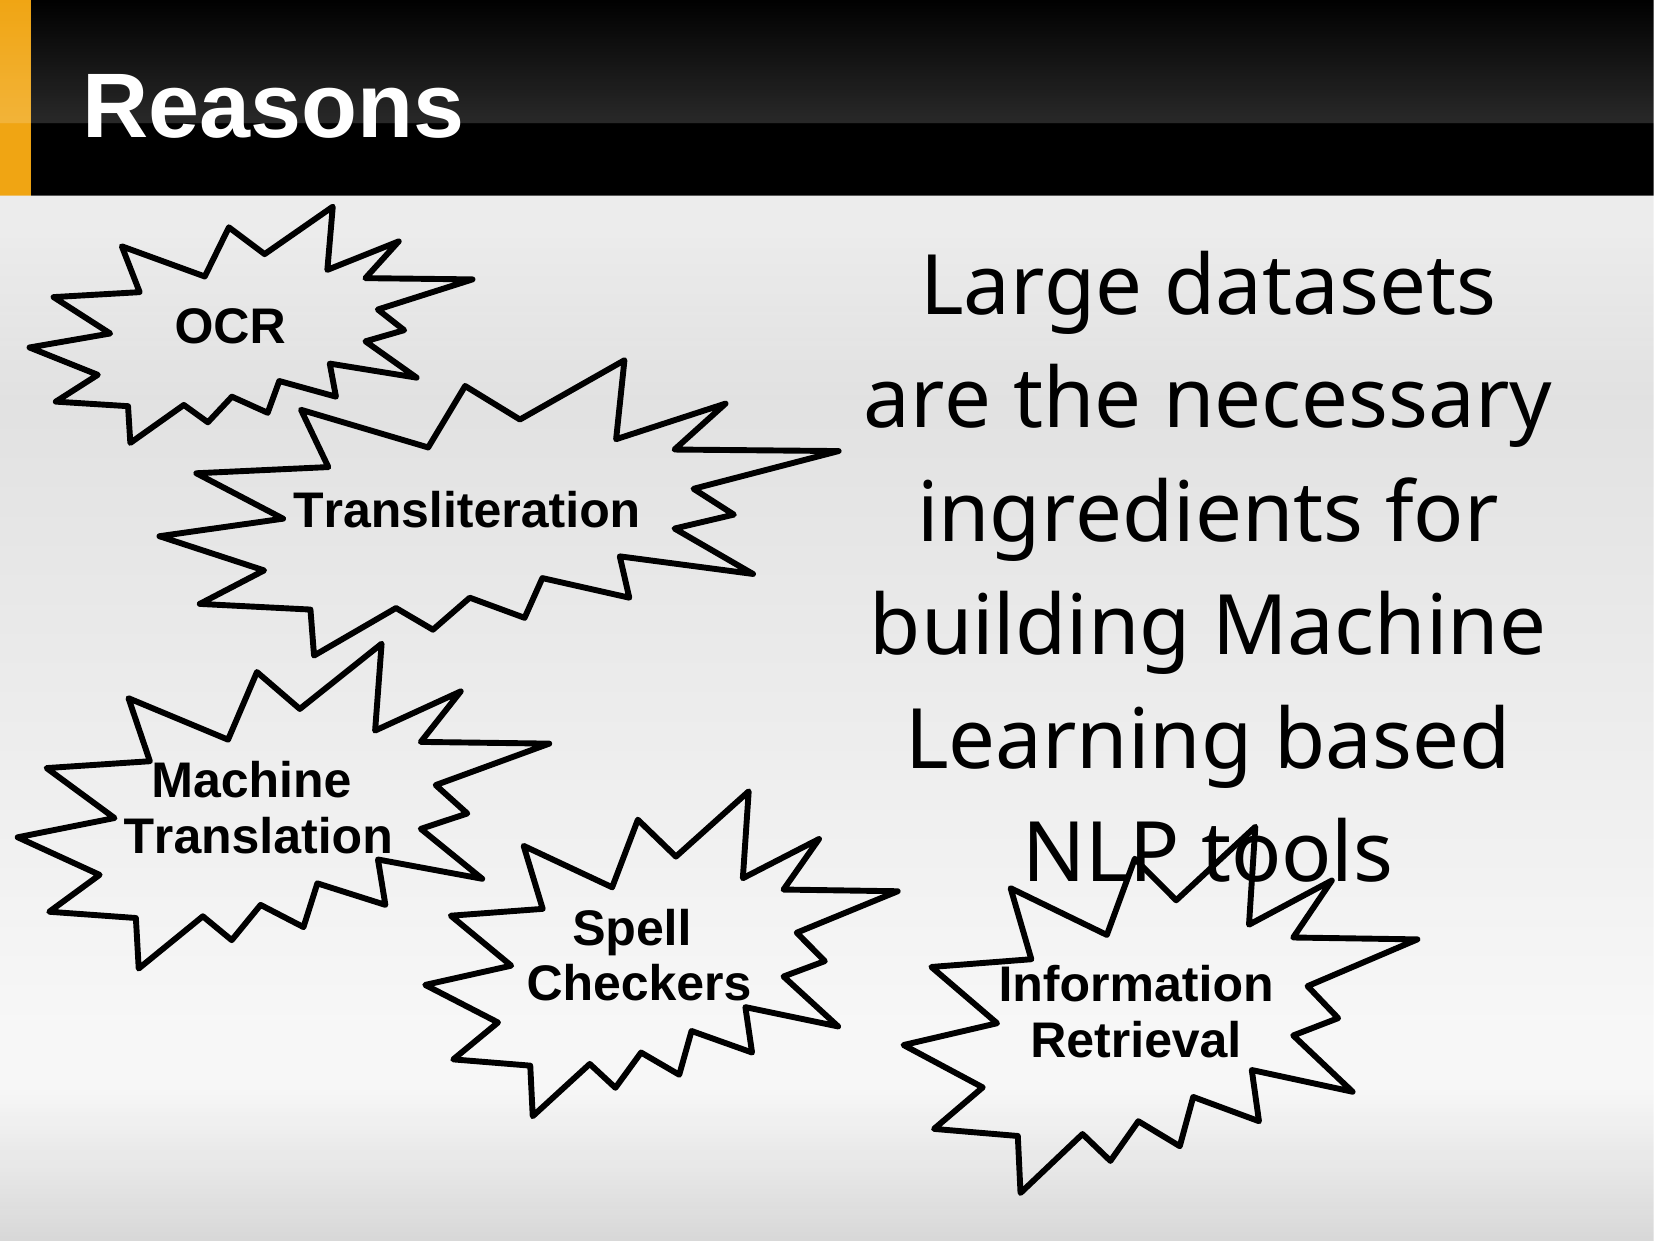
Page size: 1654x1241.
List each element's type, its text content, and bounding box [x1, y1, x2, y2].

title Reasons [82, 2, 1571, 210]
text_box Transliteration [159, 360, 839, 656]
text_box Information Retrieval [903, 826, 1418, 1193]
picture [0, 0, 1654, 1241]
text_box Spell Checkers [425, 791, 898, 1117]
text_box OCR [29, 206, 473, 443]
list Large datasets are the necessary ingredients for building Machine Learning based NLP tools [845, 225, 1572, 792]
text_box Machine Translation [17, 643, 550, 969]
